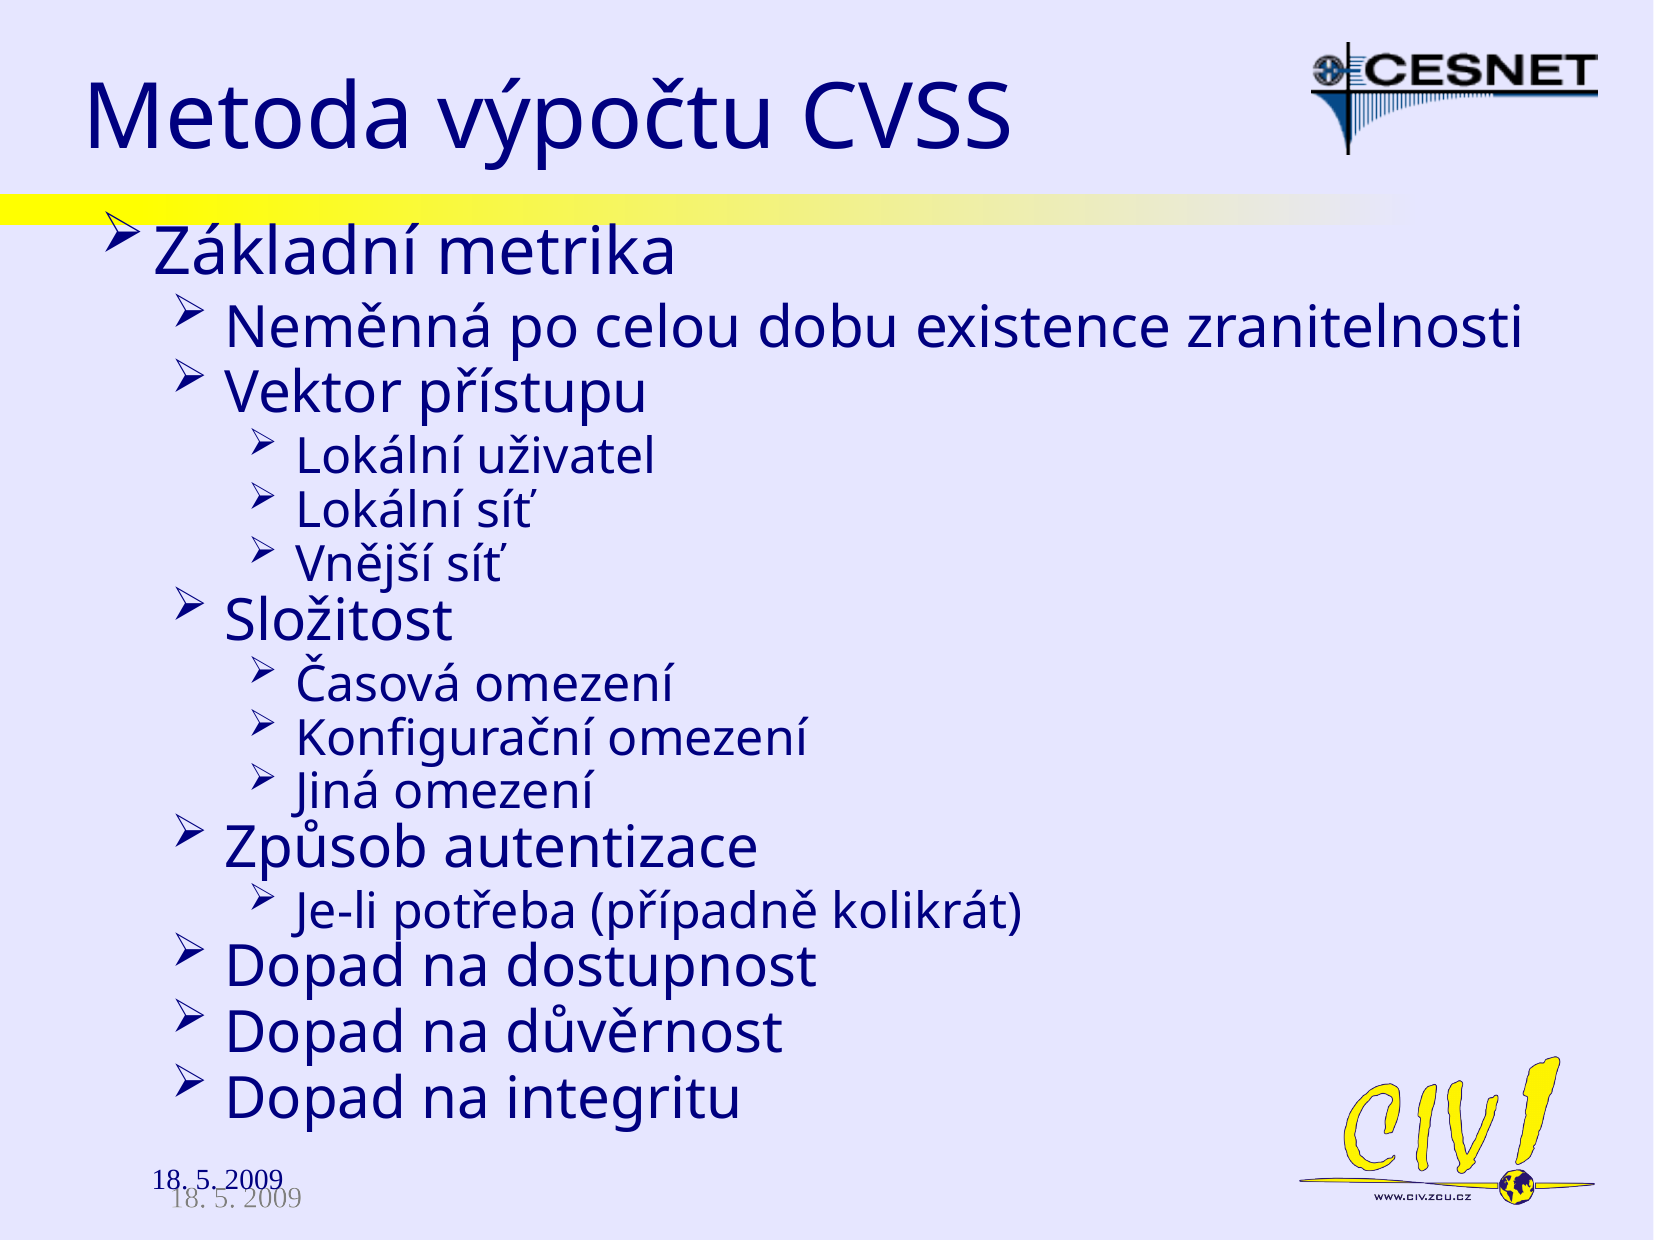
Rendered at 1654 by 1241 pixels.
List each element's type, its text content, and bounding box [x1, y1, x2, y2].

picture [1311, 42, 1598, 155]
picture [1299, 1056, 1595, 1205]
list Základní metrika Neměnná po celou dobu existence zranitelnosti Vektor přístupu Lokální uživatel Lokální síť Vnější síť Složitost Časová omezení Konfigurační omezení Jiná omezení Způsob autentizace Je-li potřeba (případně kolikrát) Dopad na dostupnost Dopad na důvěrnost Dopad na integritu [82, 236, 1571, 1159]
title Metoda výpočtu CVSS [82, 49, 1571, 178]
